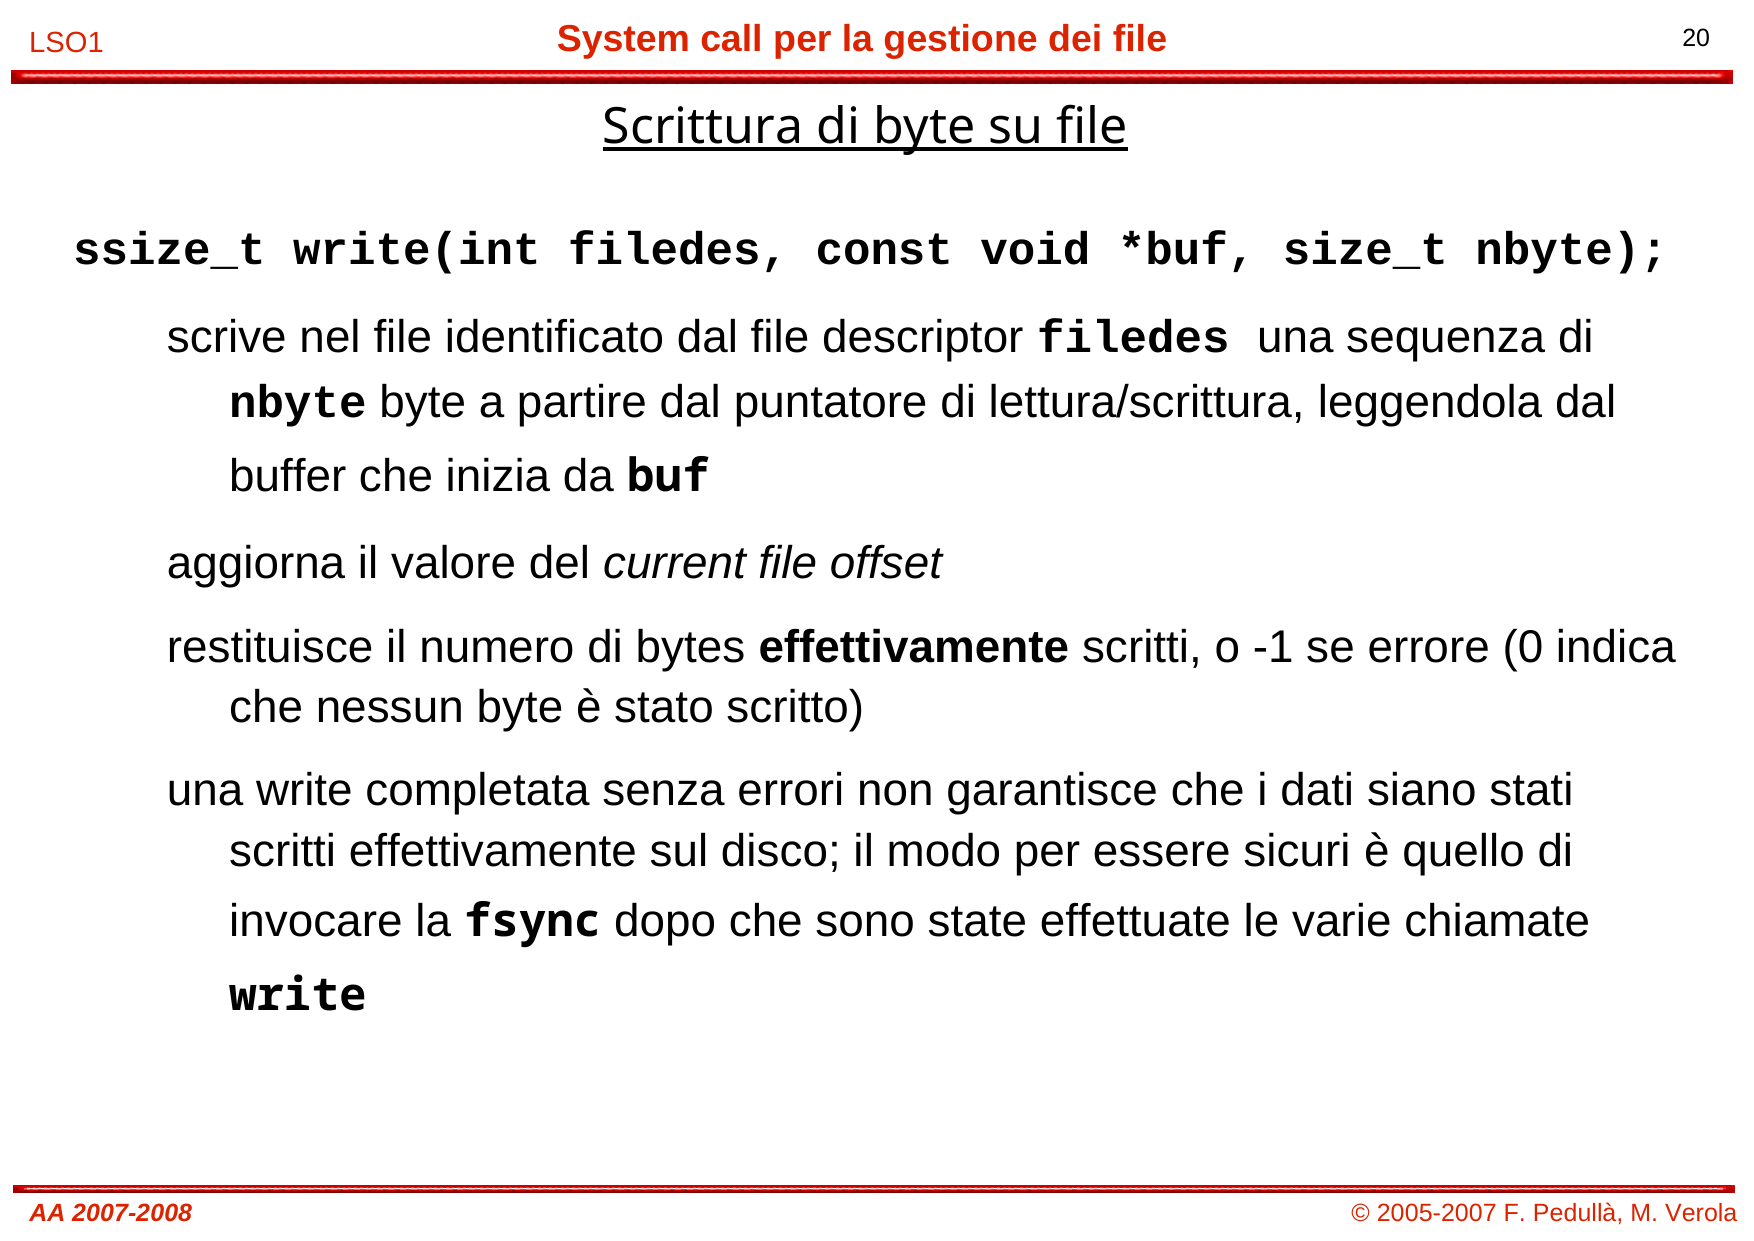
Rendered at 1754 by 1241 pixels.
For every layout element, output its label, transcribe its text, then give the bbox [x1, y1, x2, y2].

title Scrittura di byte su file [514, 78, 1217, 174]
list ssize_t write(int filedes, const void *buf, size_t nbyte); scrive nel file identificato dal file descriptor filedes una sequenza di nbyte byte a partire dal puntatore di lettura/scrittura, leggendola dal buffer che inizia da buf aggiorna il valore del current file offset restituisce il numero di bytes effettivamente scritti, o -1 se errore (0 indica che nessun byte è stato scritto) una write completata senza errori non garantisce che i dati siano stati scritti effettivamente sul disco; il modo per essere sicuri è quello di invocare la fsync dopo che sono state effettuate le varie chiamate write [58, 206, 1696, 1081]
picture [13, 1185, 1735, 1193]
picture [11, 70, 1733, 84]
